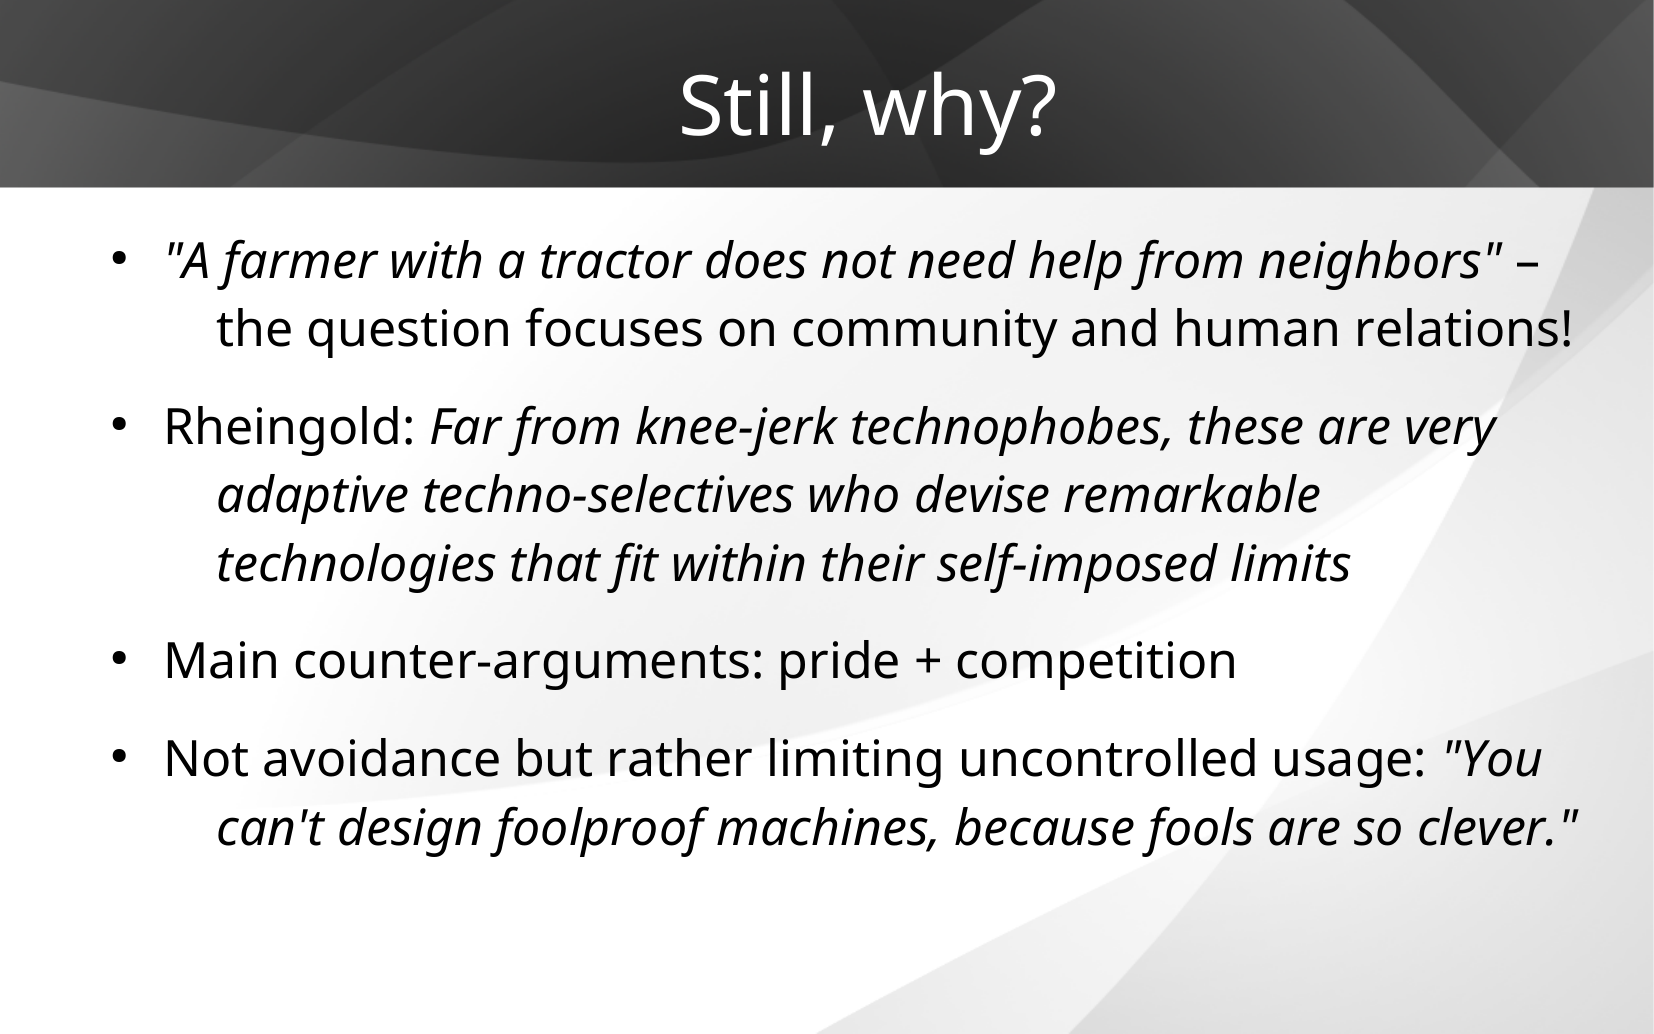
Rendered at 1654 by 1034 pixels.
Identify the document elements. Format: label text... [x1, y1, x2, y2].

picture [0, 0, 1654, 1034]
list "A farmer with a tractor does not need help from neighbors" – the question focuses on community and human relations! Rheingold: Far from knee-jerk technophobes, these are very adaptive techno-selectives who devise remarkable technologies that fit within their self-imposed limits Main counter-arguments: pride + competition Not avoidance but rather limiting uncontrolled usage: "You can't design foolproof machines, because fools are so clever." [75, 225, 1613, 1013]
title Still, why? [124, 0, 1613, 208]
